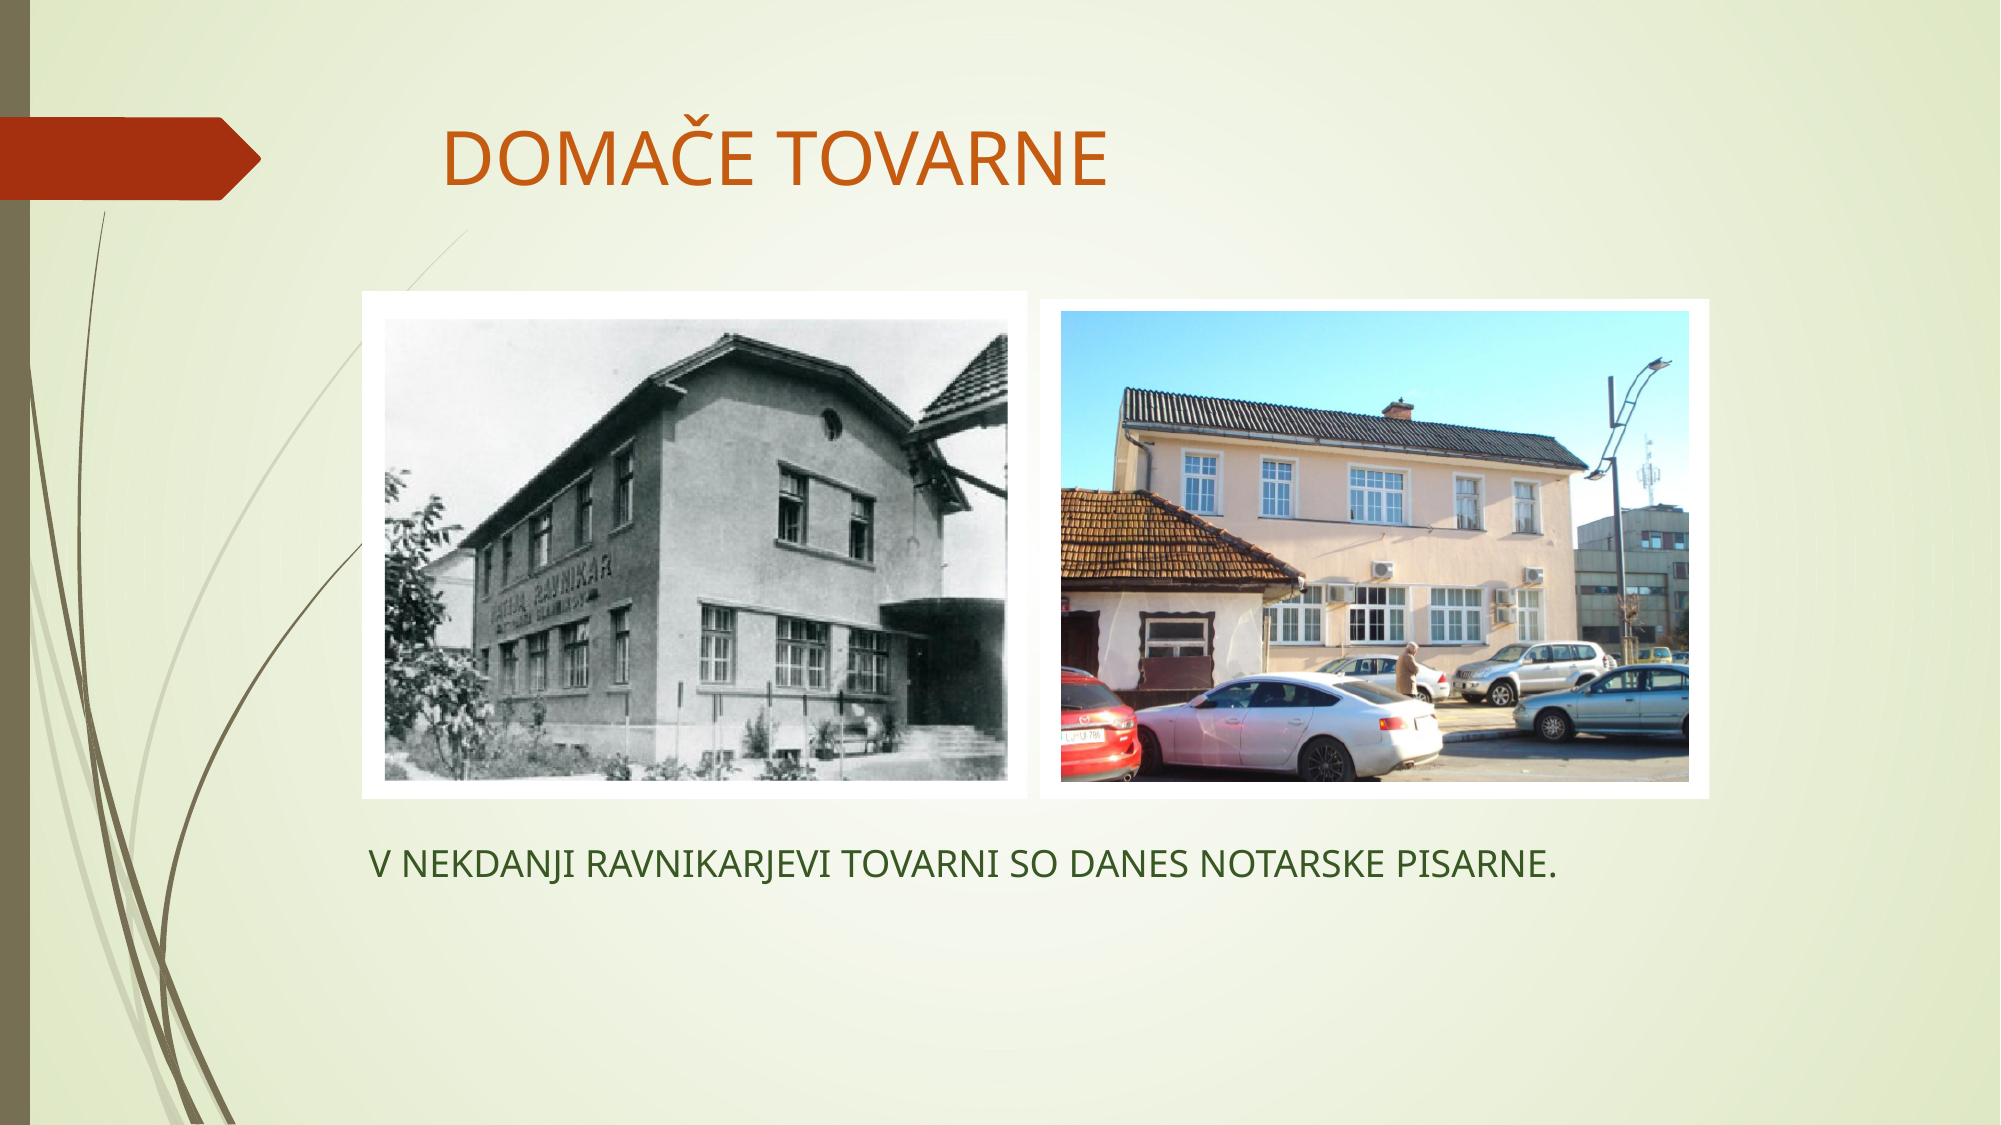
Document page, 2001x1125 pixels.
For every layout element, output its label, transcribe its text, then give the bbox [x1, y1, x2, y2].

picture [1040, 299, 1710, 799]
text_box V NEKDANJI RAVNIKARJEVI TOVARNI SO DANES NOTARSKE PISARNE. [353, 832, 1701, 893]
title DOMAČE TOVARNE [425, 102, 1888, 313]
picture [362, 291, 1028, 799]
